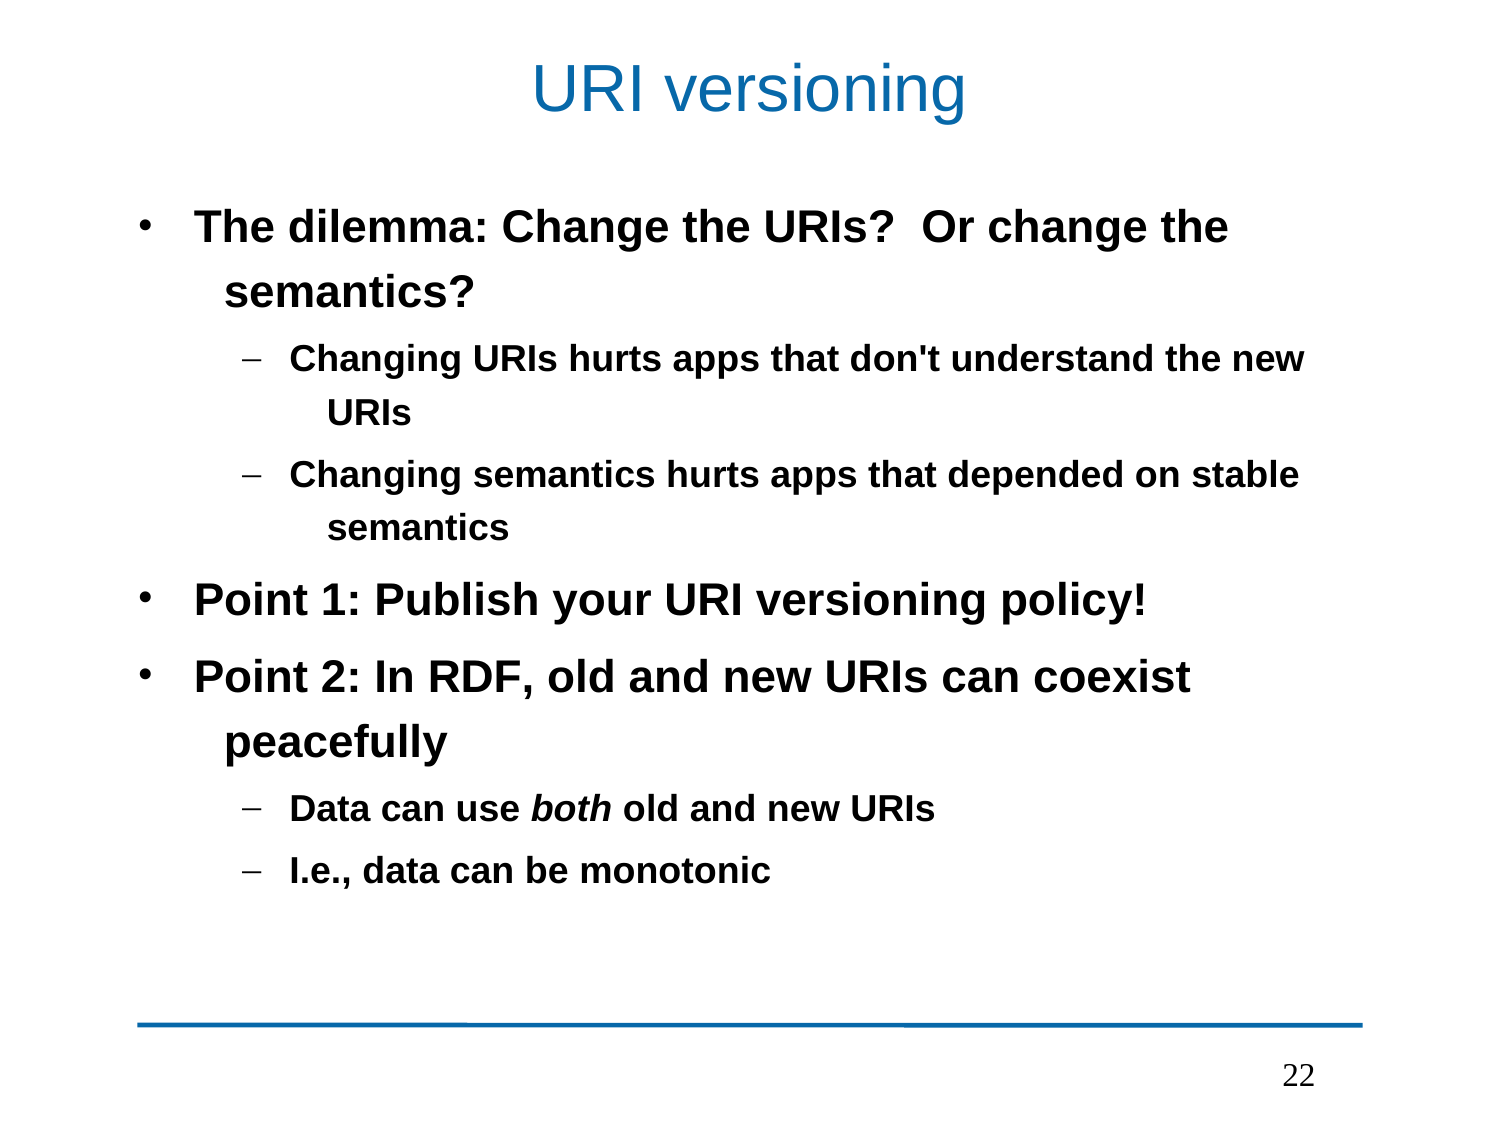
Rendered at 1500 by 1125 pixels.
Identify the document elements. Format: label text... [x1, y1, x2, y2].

title URI versioning [0, 6, 1500, 149]
list The dilemma: Change the URIs? Or change the semantics? Changing URIs hurts apps that don't understand the new URIs Changing semantics hurts apps that depended on stable semantics Point 1: Publish your URI versioning policy! Point 2: In RDF, old and new URIs can coexist peacefully Data can use both old and new URIs I.e., data can be monotonic [115, 179, 1387, 1005]
